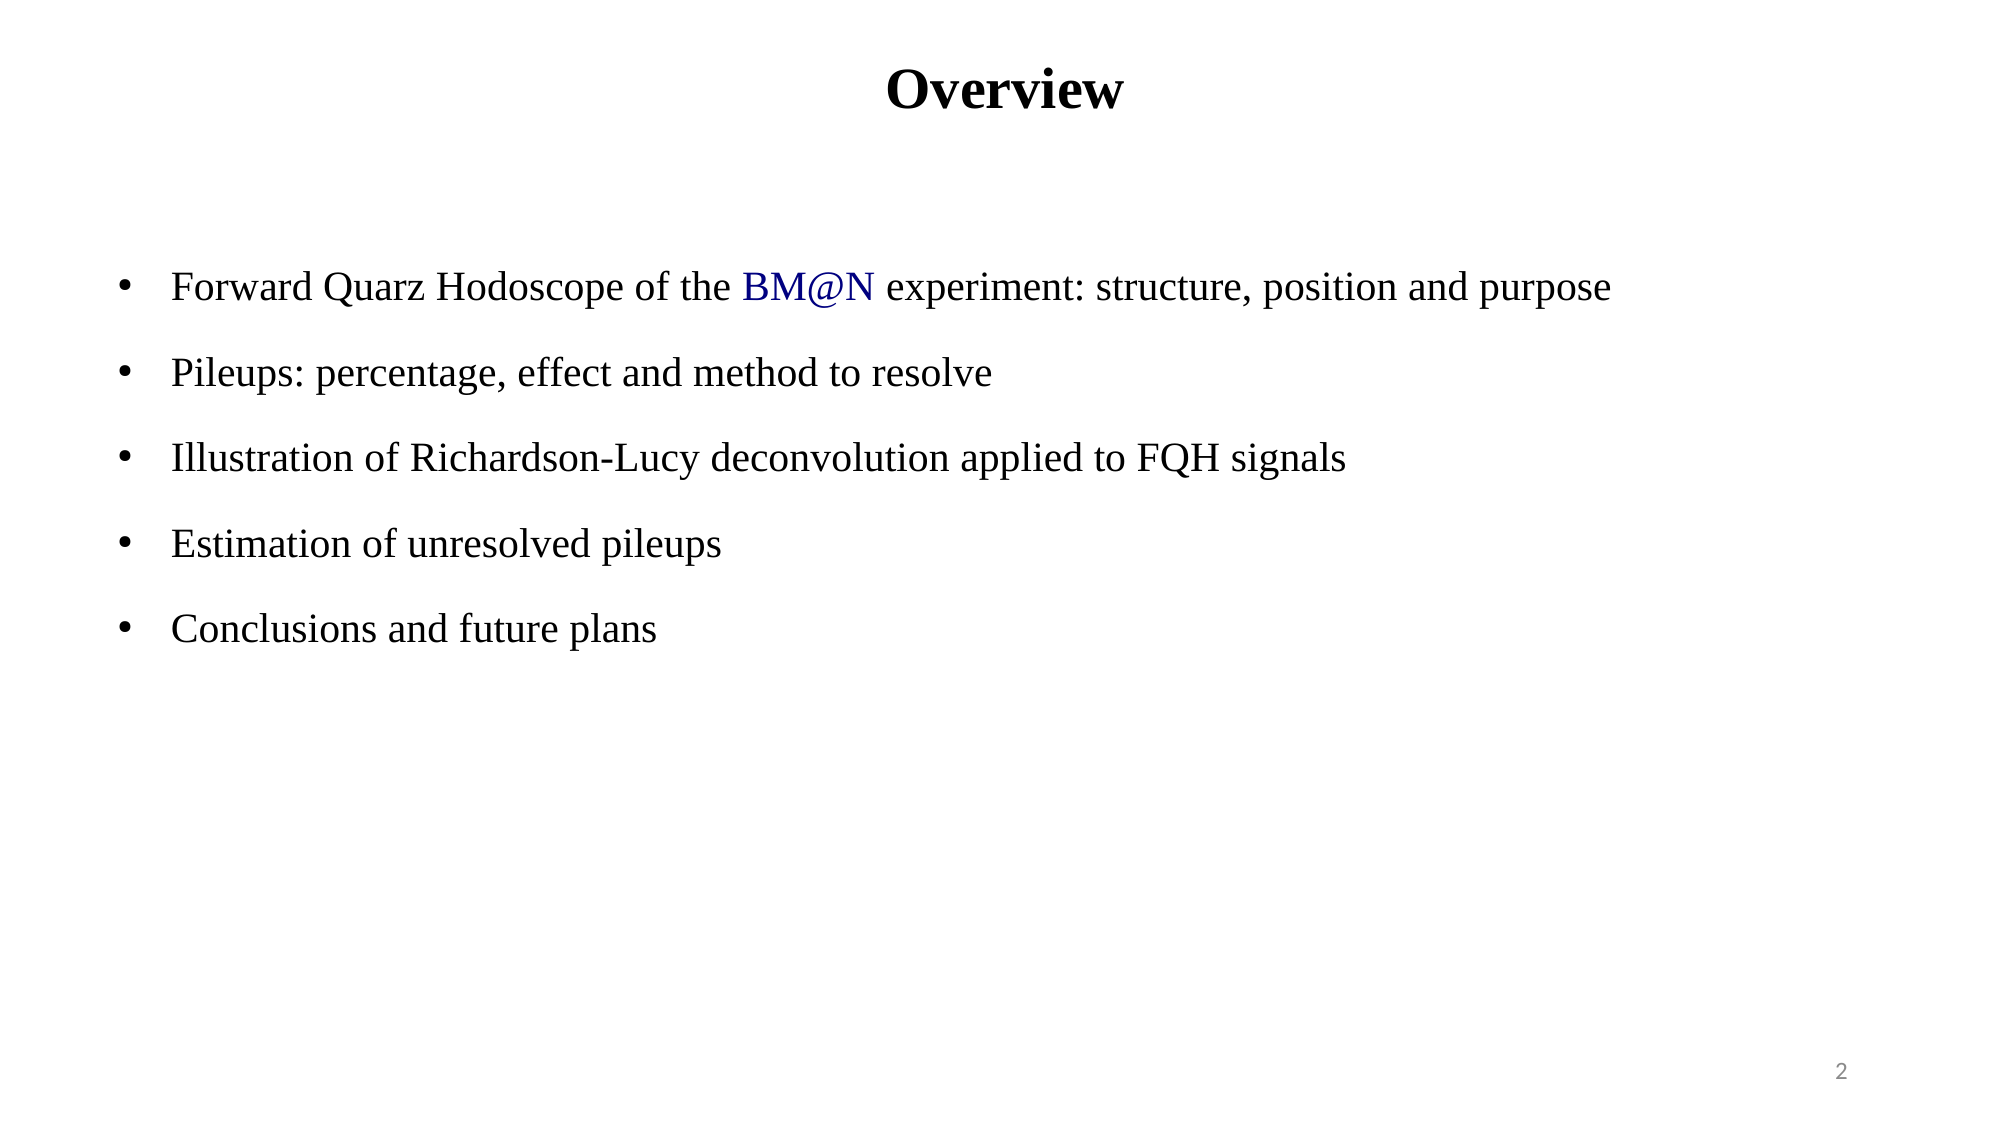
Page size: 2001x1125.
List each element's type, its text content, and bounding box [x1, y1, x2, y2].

list Forward Quarz Hodoscope of the BM@N experiment: structure, position and purpose Pileups: percentage, effect and method to resolve Illustration of Richardson-Lucy deconvolution applied to FQH signals Estimation of unresolved pileups Conclusions and future plans [99, 263, 1901, 916]
title Overview [73, 35, 1938, 142]
text_box <номер> [1412, 1042, 1863, 1103]
